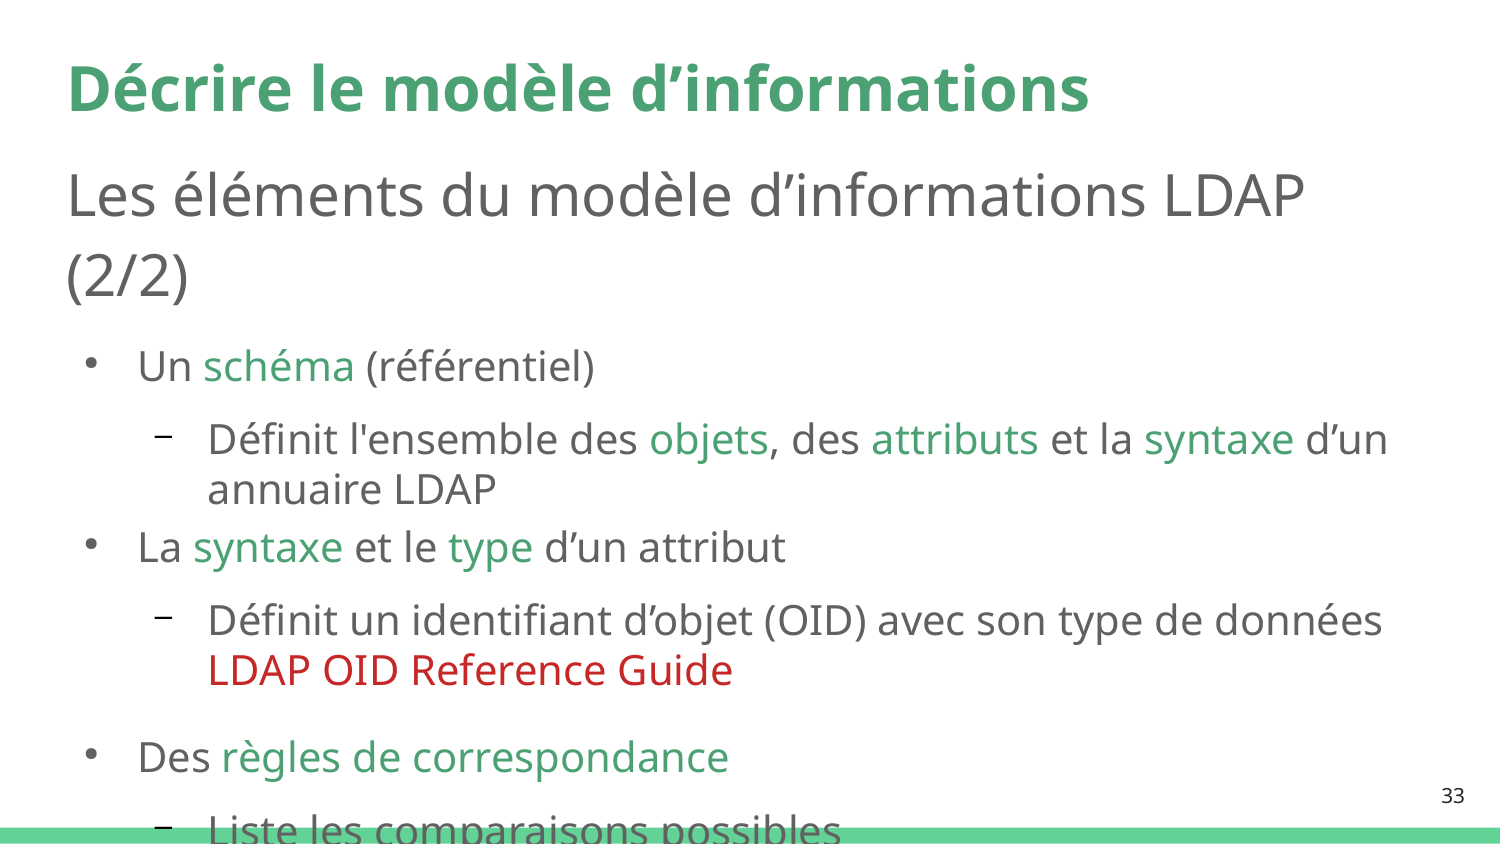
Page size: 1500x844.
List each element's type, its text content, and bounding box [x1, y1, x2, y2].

title Décrire le modèle d’informations [51, 23, 1449, 117]
list Les éléments du modèle d’informations LDAP (2/2) Un schéma (référentiel) Définit l'ensemble des objets, des attributs et la syntaxe d’un annuaire LDAP La syntaxe et le type d’un attribut Définit un identifiant d’objet (OID) avec son type de données LDAP OID Reference Guide Des règles de correspondance Liste les comparaisons possibles [51, 132, 1418, 806]
slide_number <numéro> [1389, 764, 1480, 830]
